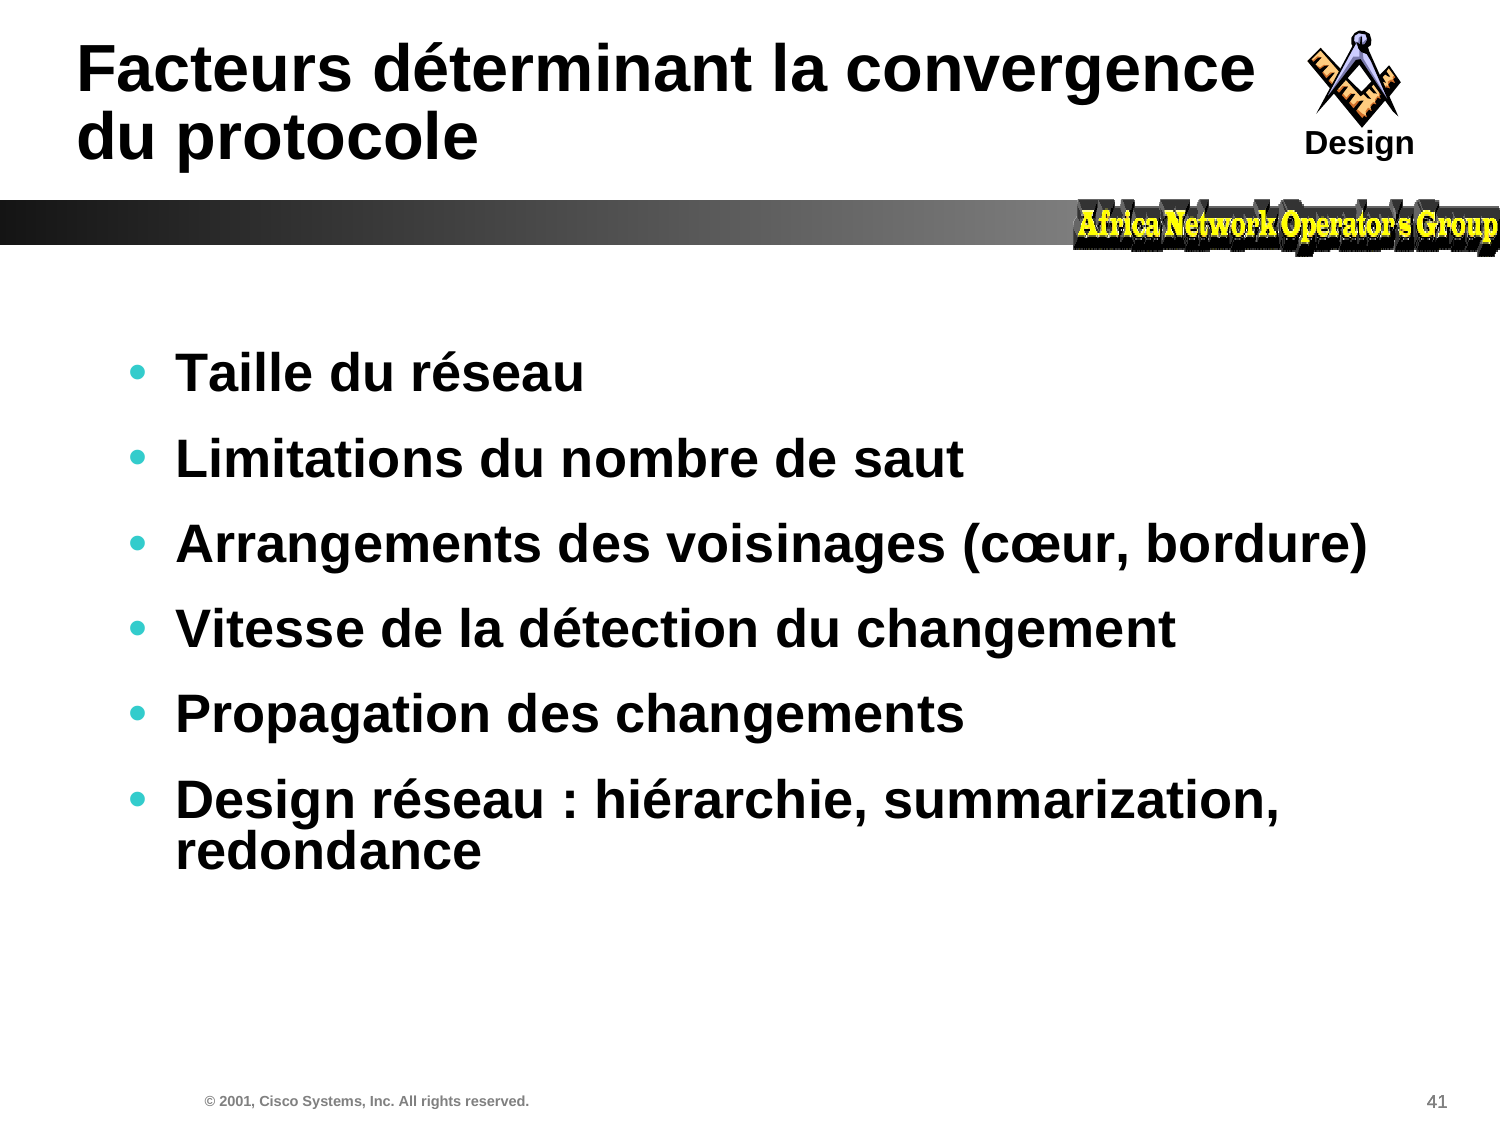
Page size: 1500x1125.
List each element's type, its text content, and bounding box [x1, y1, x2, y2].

list Taille du réseau Limitations du nombre de saut Arrangements des voisinages (cœur, bordure) Vitesse de la détection du changement Propagation des changements Design réseau : hiérarchie, summarization, redondance [74, 322, 1424, 909]
picture [1070, 180, 1500, 275]
text_box Design [1292, 118, 1428, 168]
title Facteurs déterminant la convergence du protocole [62, 21, 1314, 180]
picture [1307, 29, 1402, 118]
